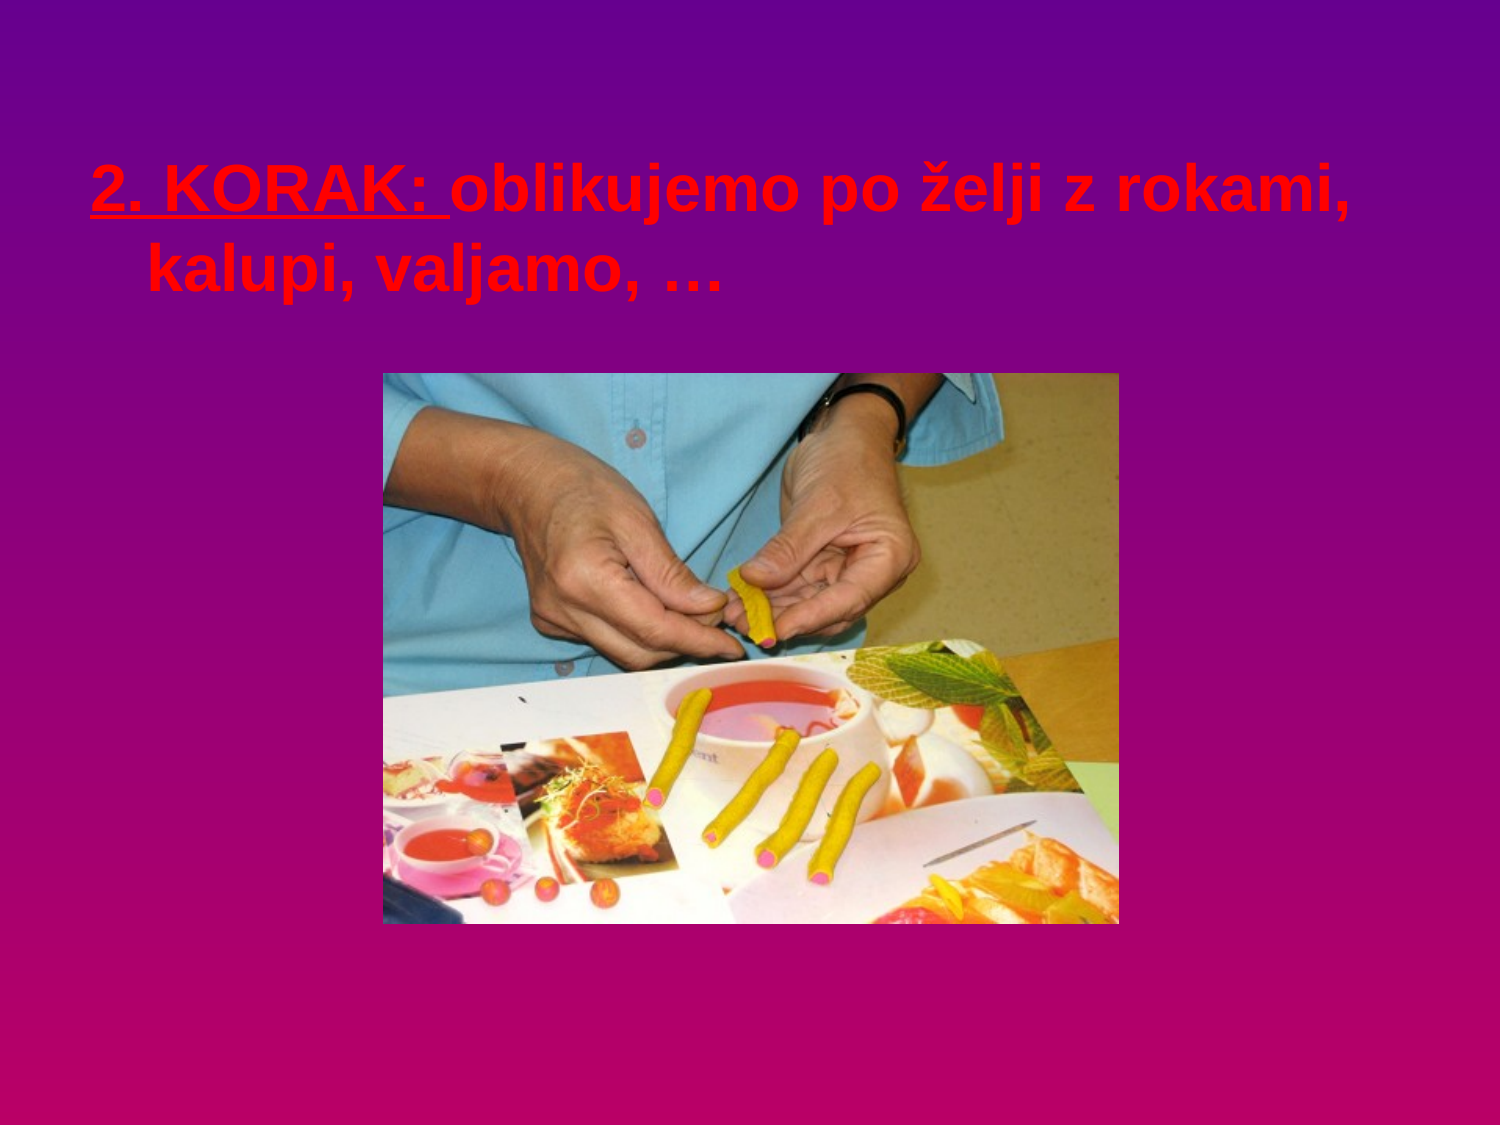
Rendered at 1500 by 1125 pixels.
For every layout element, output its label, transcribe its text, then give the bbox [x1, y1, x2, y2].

list 2. KORAK: oblikujemo po želji z rokami, kalupi, valjamo, … [75, 137, 1425, 1005]
picture [383, 373, 1119, 924]
